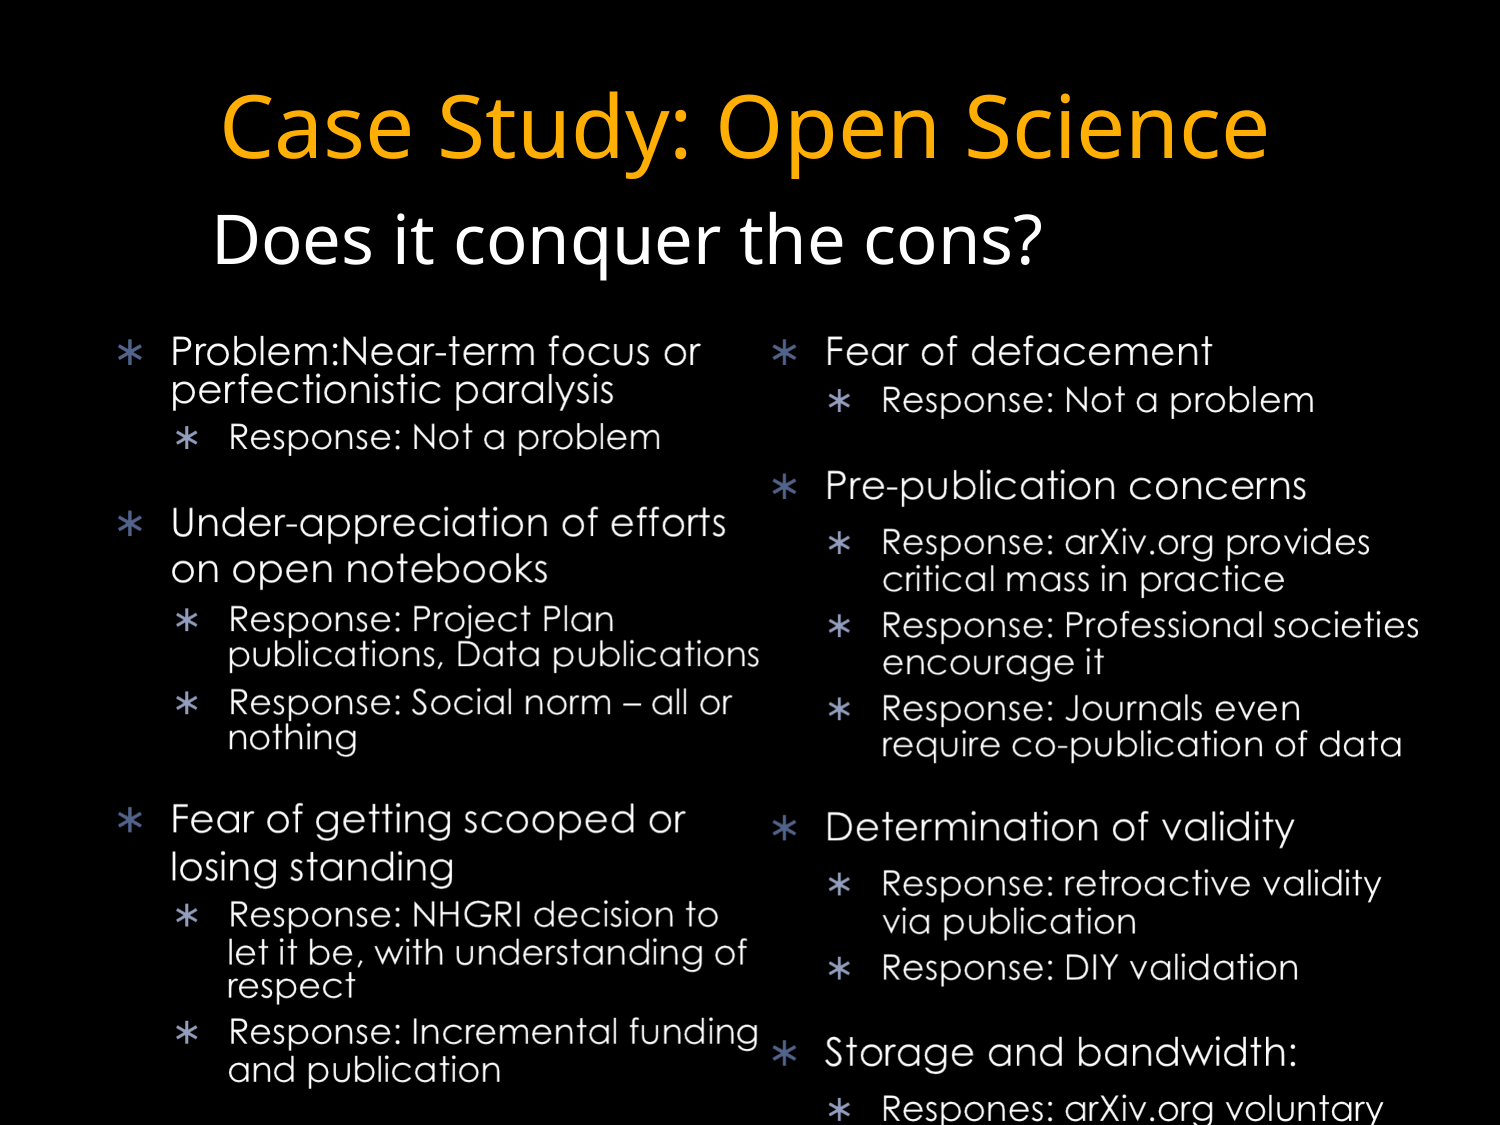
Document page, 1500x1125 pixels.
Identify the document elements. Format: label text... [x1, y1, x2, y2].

text_box [99, 316, 1438, 1125]
text_box Does it conquer the cons? [196, 187, 1059, 369]
title Case Study: Open Science [95, 63, 1395, 194]
